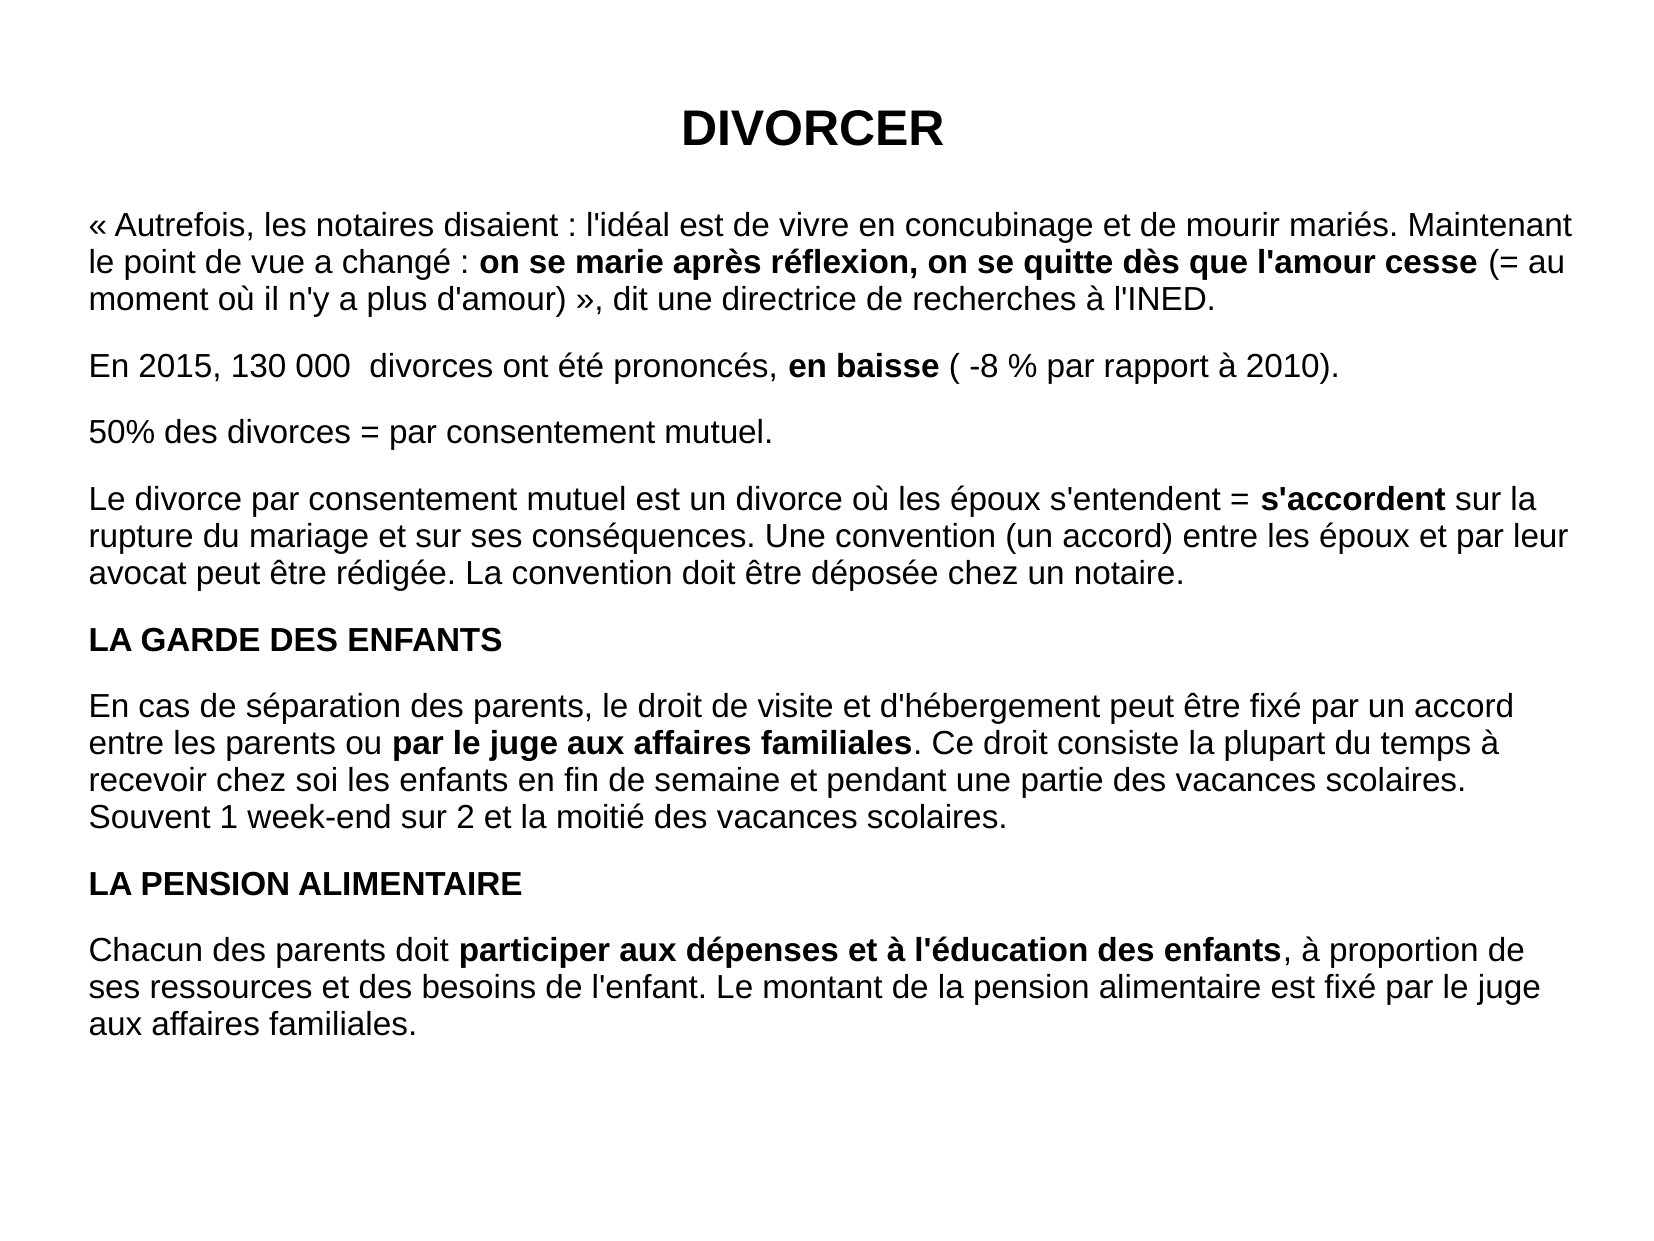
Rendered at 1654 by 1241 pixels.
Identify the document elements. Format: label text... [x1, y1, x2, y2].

title DIVORCER [82, 49, 1571, 207]
list « Autrefois, les notaires disaient : l'idéal est de vivre en concubinage et de mourir mariés. Maintenant le point de vue a changé : on se marie après réflexion, on se quitte dès que l'amour cesse (= au moment où il n'y a plus d'amour) », dit une directrice de recherches à l'INED. En 2015, 130 000 divorces ont été prononcés, en baisse ( -8 % par rapport à 2010). 50% des divorces = par consentement mutuel. Le divorce par consentement mutuel est un divorce où les époux s'entendent = s'accordent sur la rupture du mariage et sur ses conséquences. Une convention (un accord) entre les époux et par leur avocat peut être rédigée. La convention doit être déposée chez un notaire. LA GARDE DES ENFANTS En cas de séparation des parents, le droit de visite et d'hébergement peut être fixé par un accord entre les parents ou par le juge aux affaires familiales. Ce droit consiste la plupart du temps à recevoir chez soi les enfants en fin de semaine et pendant une partie des vacances scolaires. Souvent 1 week-end sur 2 et la moitié des vacances scolaires. LA PENSION ALIMENTAIRE Chacun des parents doit participer aux dépenses et à l'éducation des enfants, à proportion de ses ressources et des besoins de l'enfant. Le montant de la pension alimentaire est fixé par le juge aux affaires familiales. [88, 206, 1577, 1193]
